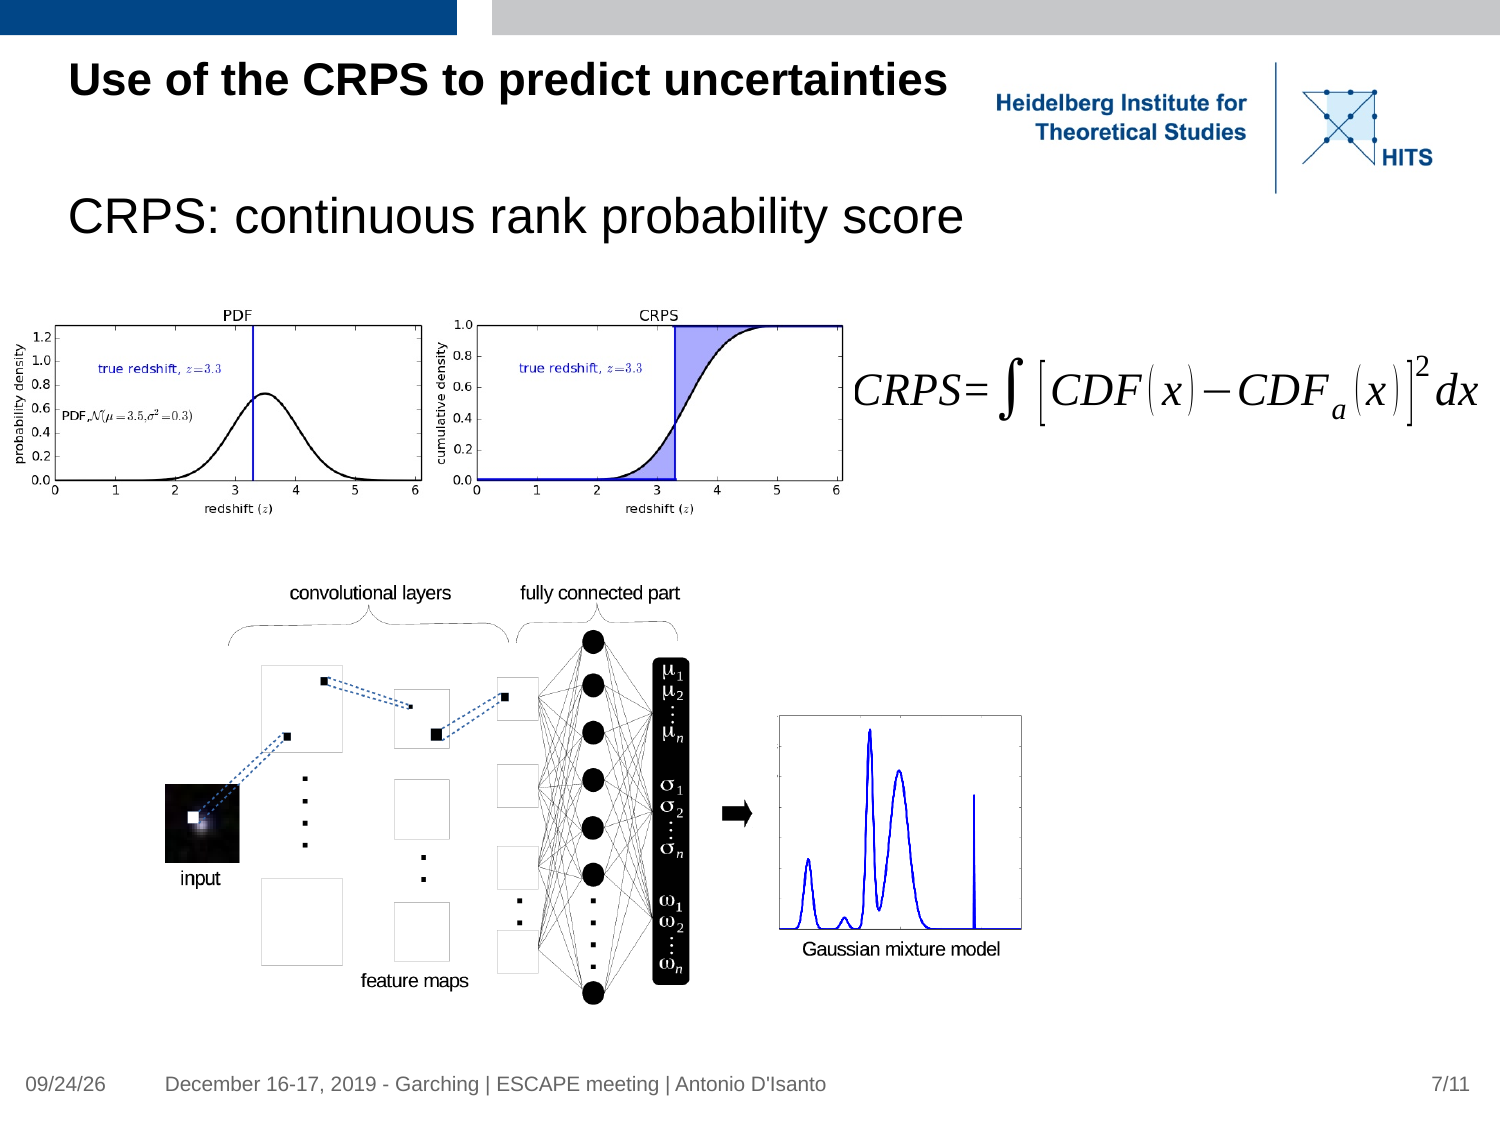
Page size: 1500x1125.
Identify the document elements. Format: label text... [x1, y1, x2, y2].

picture [0, 294, 855, 535]
text_box CRPS: continuous rank probability score [0, 175, 1500, 350]
picture [165, 584, 1022, 1006]
title Use of the CRPS to predict uncertainties [53, 41, 1375, 113]
chart [855, 350, 1500, 431]
picture [984, 40, 1448, 175]
